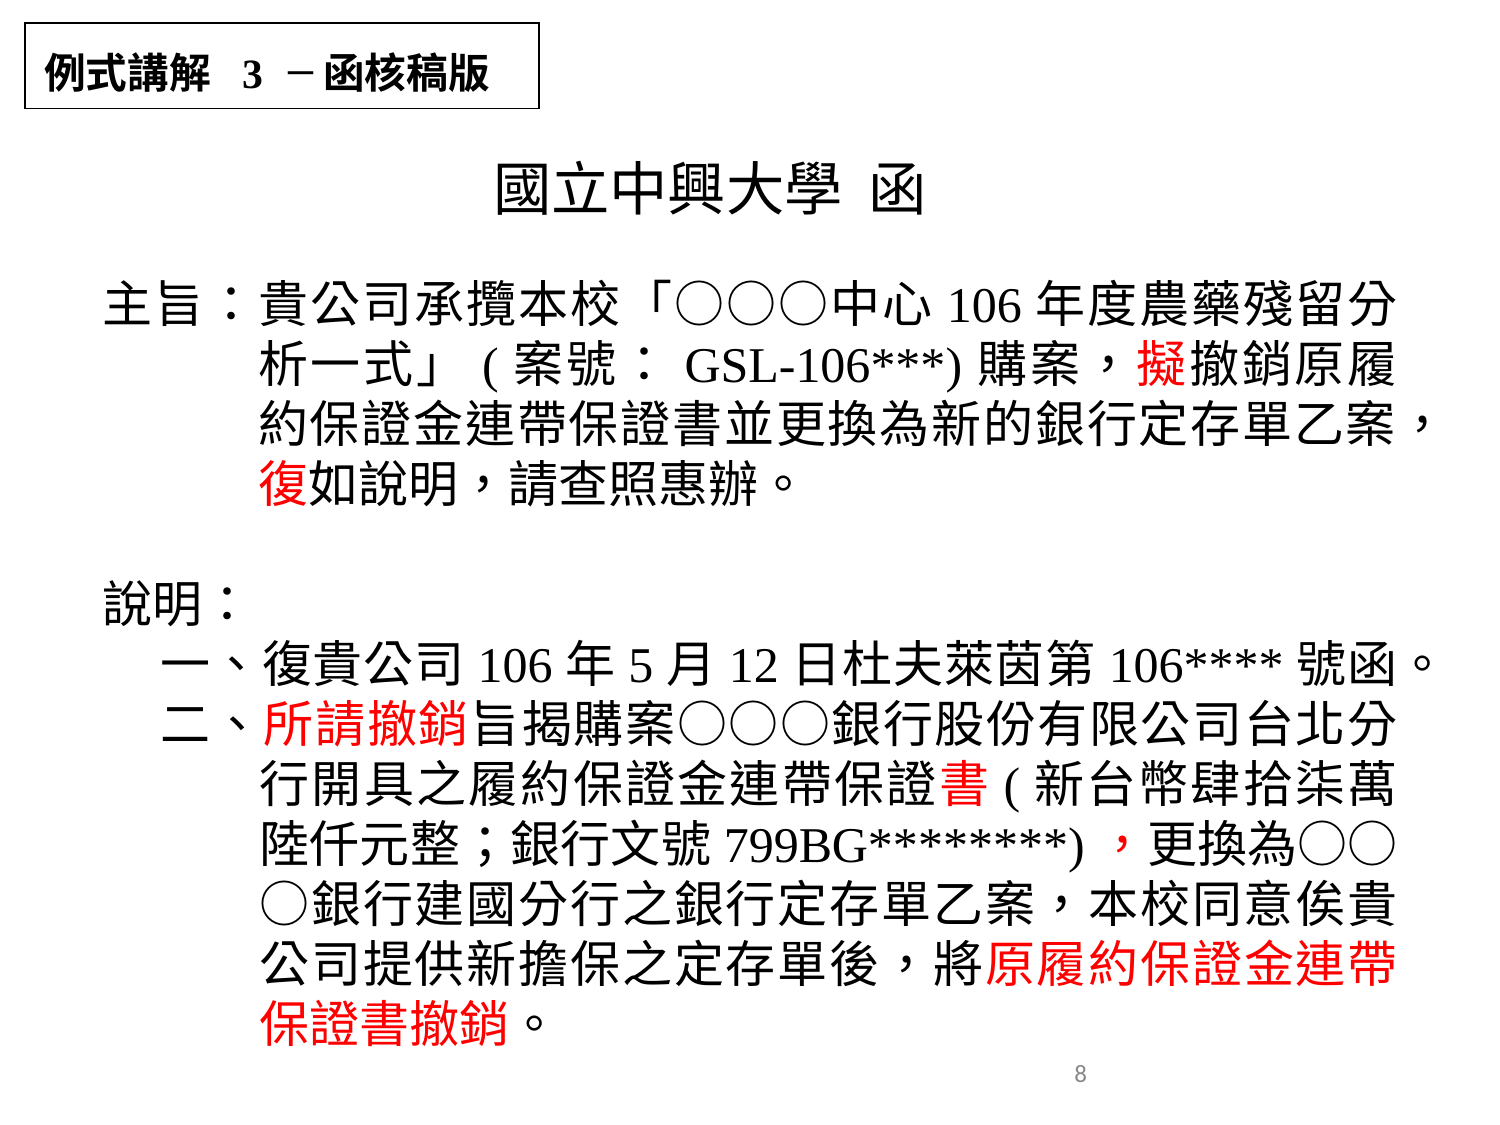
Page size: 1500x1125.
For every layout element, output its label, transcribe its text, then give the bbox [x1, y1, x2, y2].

text_box 8 [1059, 1042, 1397, 1103]
text_box 主旨：貴公司承攬本校「○○○中心106年度農藥殘留分析一式」(案號：GSL-106***)購案，擬撤銷原履約保證金連帶保證書並更換為新的銀行定存單乙案，復如說明，請查照惠辦。 說明： 一、復貴公司106年5月12日杜夫萊茵第106****號函。 二、所請撤銷旨揭購案○○○銀行股份有限公司台北分行開具之履約保證金連帶保證書(新台幣肆拾柒萬陸仟元整；銀行文號799BG********)，更換為○○○銀行建國分行之銀行定存單乙案，本校同意俟貴公司提供新擔保之定存單後，將原履約保證金連帶保證書撤銷。 [87, 265, 1413, 1060]
text_box 國立中興大學 函 [478, 145, 942, 230]
text_box 例式講解 3 ─函核稿版 [24, 22, 539, 109]
